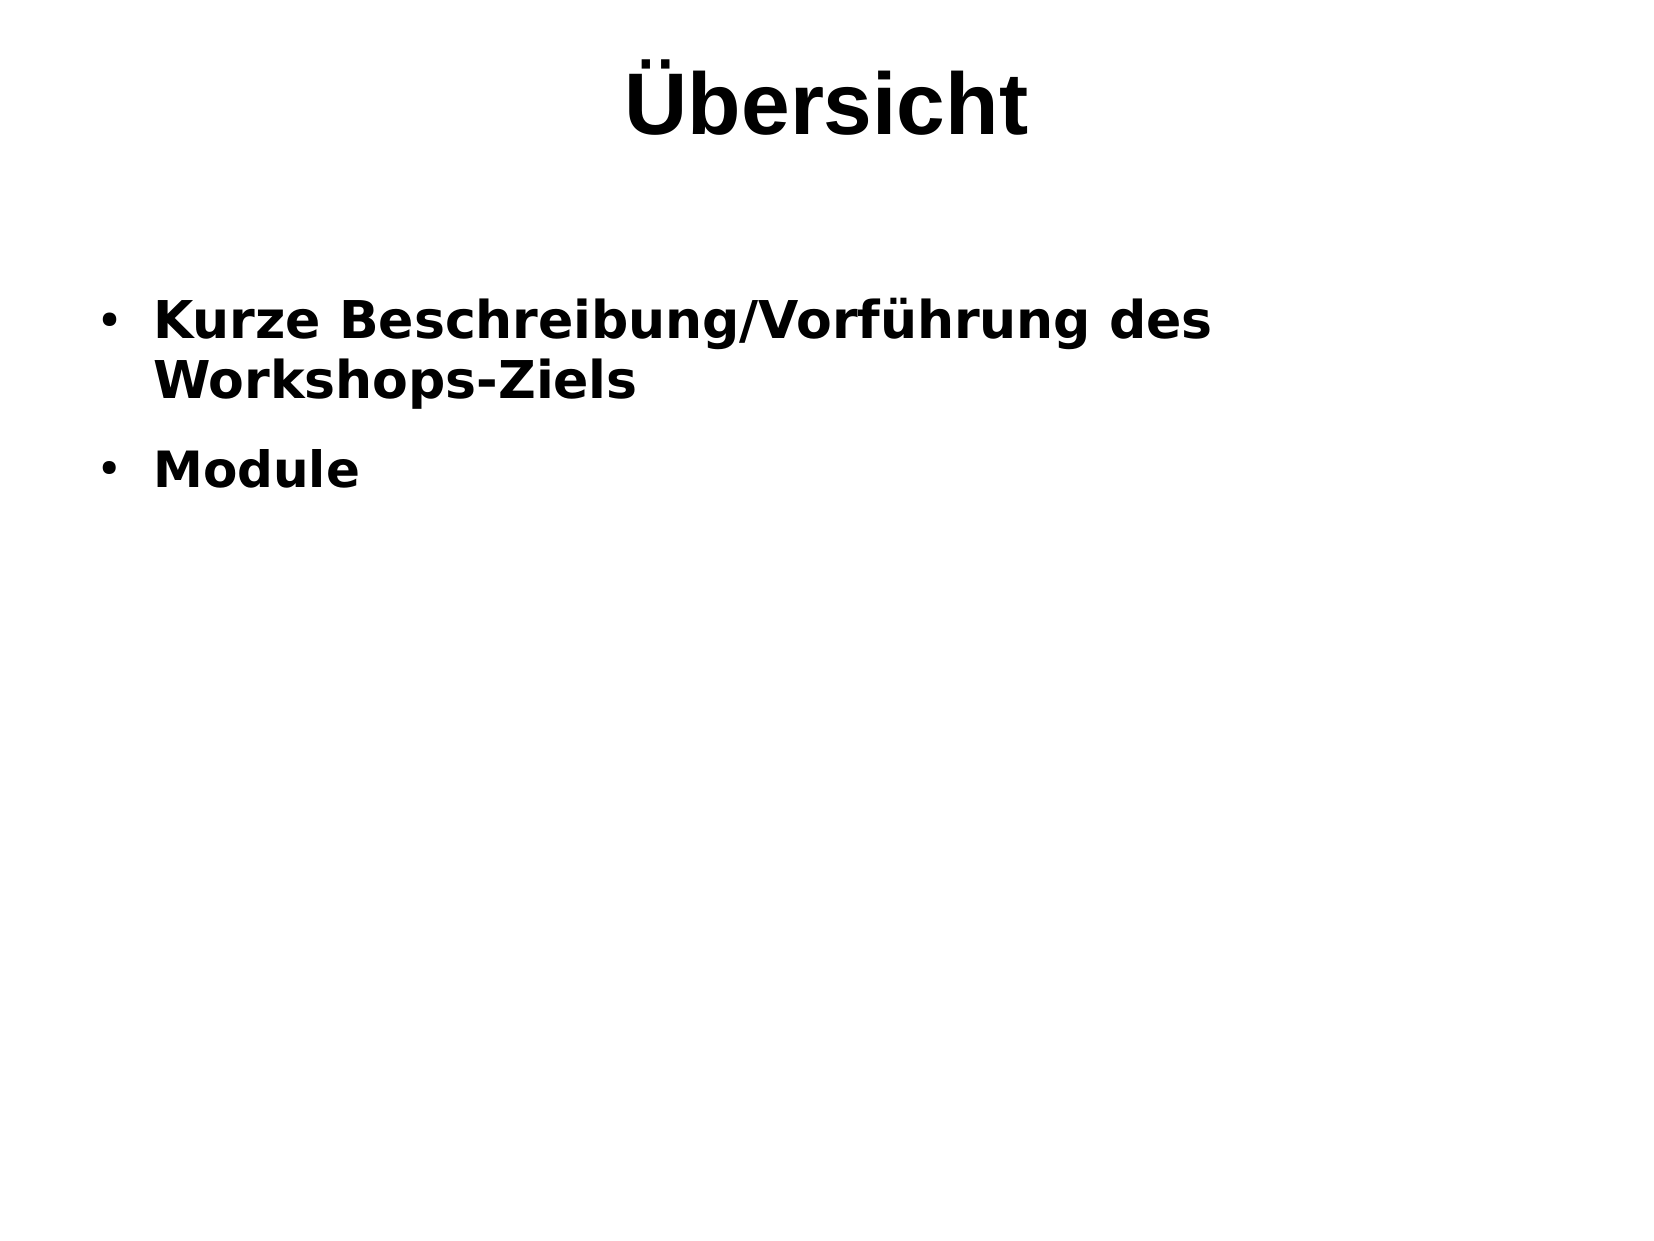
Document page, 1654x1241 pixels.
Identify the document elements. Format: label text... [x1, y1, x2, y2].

list Kurze Beschreibung/Vorführung des Workshops-Ziels Module [82, 290, 1571, 1109]
title Übersicht [82, 40, 1571, 266]
